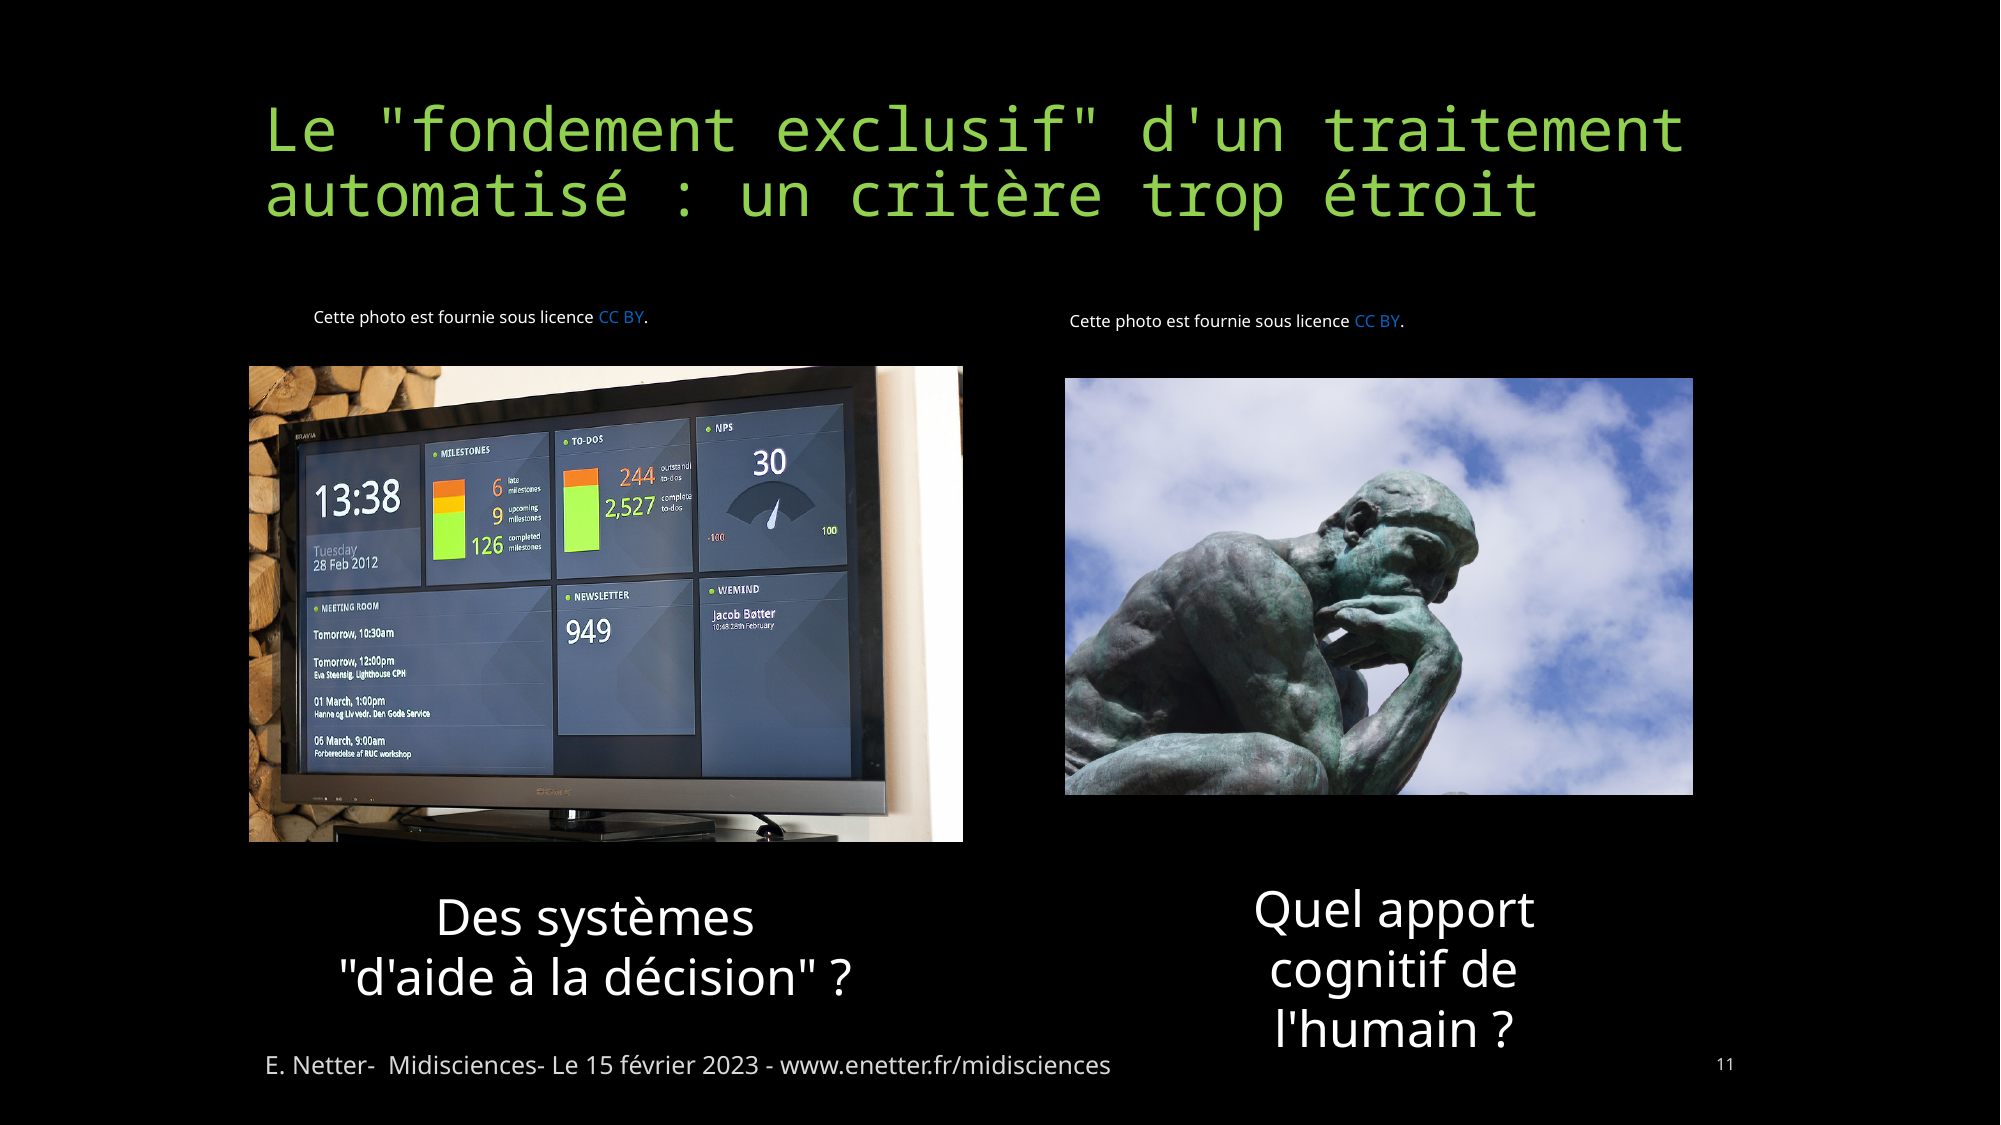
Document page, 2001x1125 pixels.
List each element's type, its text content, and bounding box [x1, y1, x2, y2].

footer E. Netter- Midisciences- Le 15 février 2023 - www.enetter.fr/midisciences [249, 1043, 1379, 1086]
text_box Cette photo est fournie sous licence CC BY. [1054, 302, 1682, 373]
text_box Cette photo est fournie sous licence CC BY. [298, 299, 1011, 352]
picture [249, 366, 963, 842]
title Le "fondement exclusif" d'un traitement automatisé : un critère trop étroit [249, 50, 1750, 238]
picture [1065, 378, 1693, 795]
slide_number <numéro> [1612, 1043, 1750, 1086]
text_box Quel apport cognitif de l'humain ? [1154, 870, 1635, 1066]
text_box Des systèmes "d'aide à la décision" ? [287, 878, 904, 1014]
